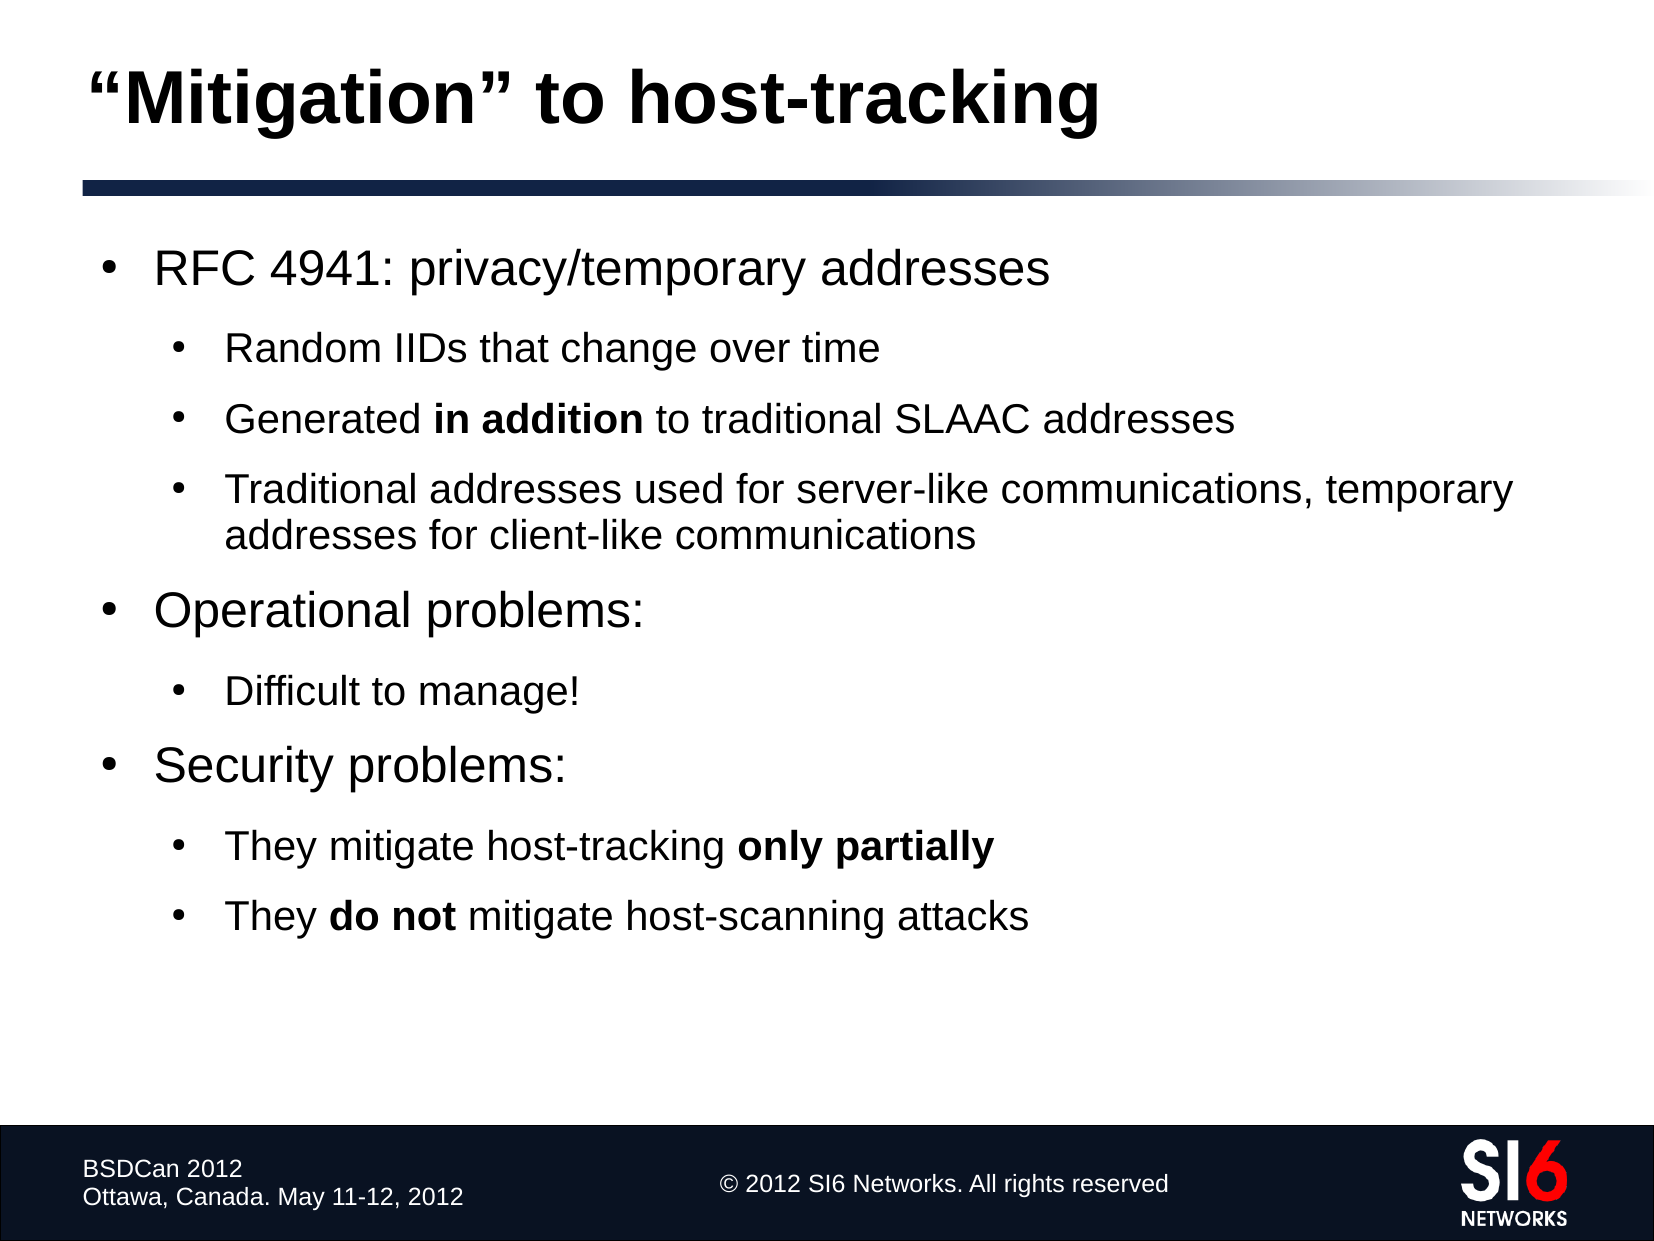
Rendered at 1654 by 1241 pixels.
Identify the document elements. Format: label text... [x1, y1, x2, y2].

title “Mitigation” to host-tracking [86, 30, 1576, 166]
picture [1461, 1139, 1567, 1226]
list RFC 4941: privacy/temporary addresses Random IIDs that change over time Generated in addition to traditional SLAAC addresses Traditional addresses used for server-like communications, temporary addresses for client-like communications Operational problems: Difficult to manage! Security problems: They mitigate host-tracking only partially They do not mitigate host-scanning attacks [82, 240, 1571, 1059]
